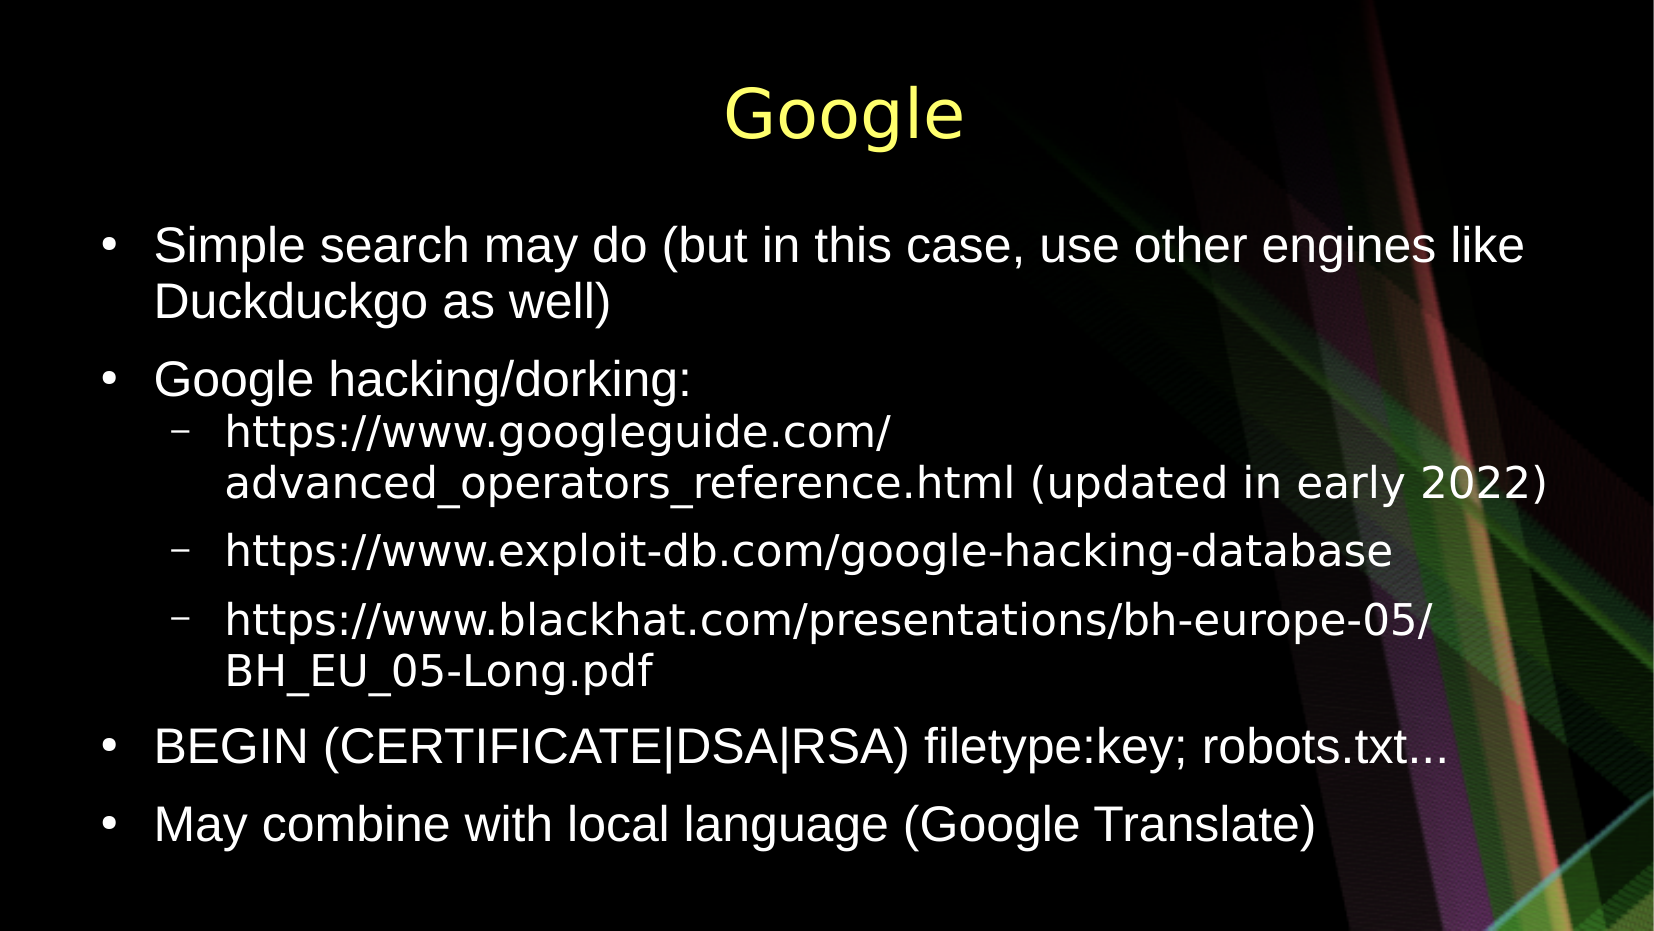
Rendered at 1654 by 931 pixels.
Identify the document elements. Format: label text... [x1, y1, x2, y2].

list Simple search may do (but in this case, use other engines like Duckduckgo as well) Google hacking/dorking: https://www.googleguide.com/advanced_operators_reference.html (updated in early 2022) https://www.exploit-db.com/google-hacking-database https://www.blackhat.com/presentations/bh-europe-05/BH_EU_05-Long.pdf BEGIN (CERTIFICATE|DSA|RSA) filetype:key; robots.txt... May combine with local language (Google Translate) [82, 217, 1607, 898]
picture [0, 0, 1654, 931]
title Google [82, 37, 1607, 193]
